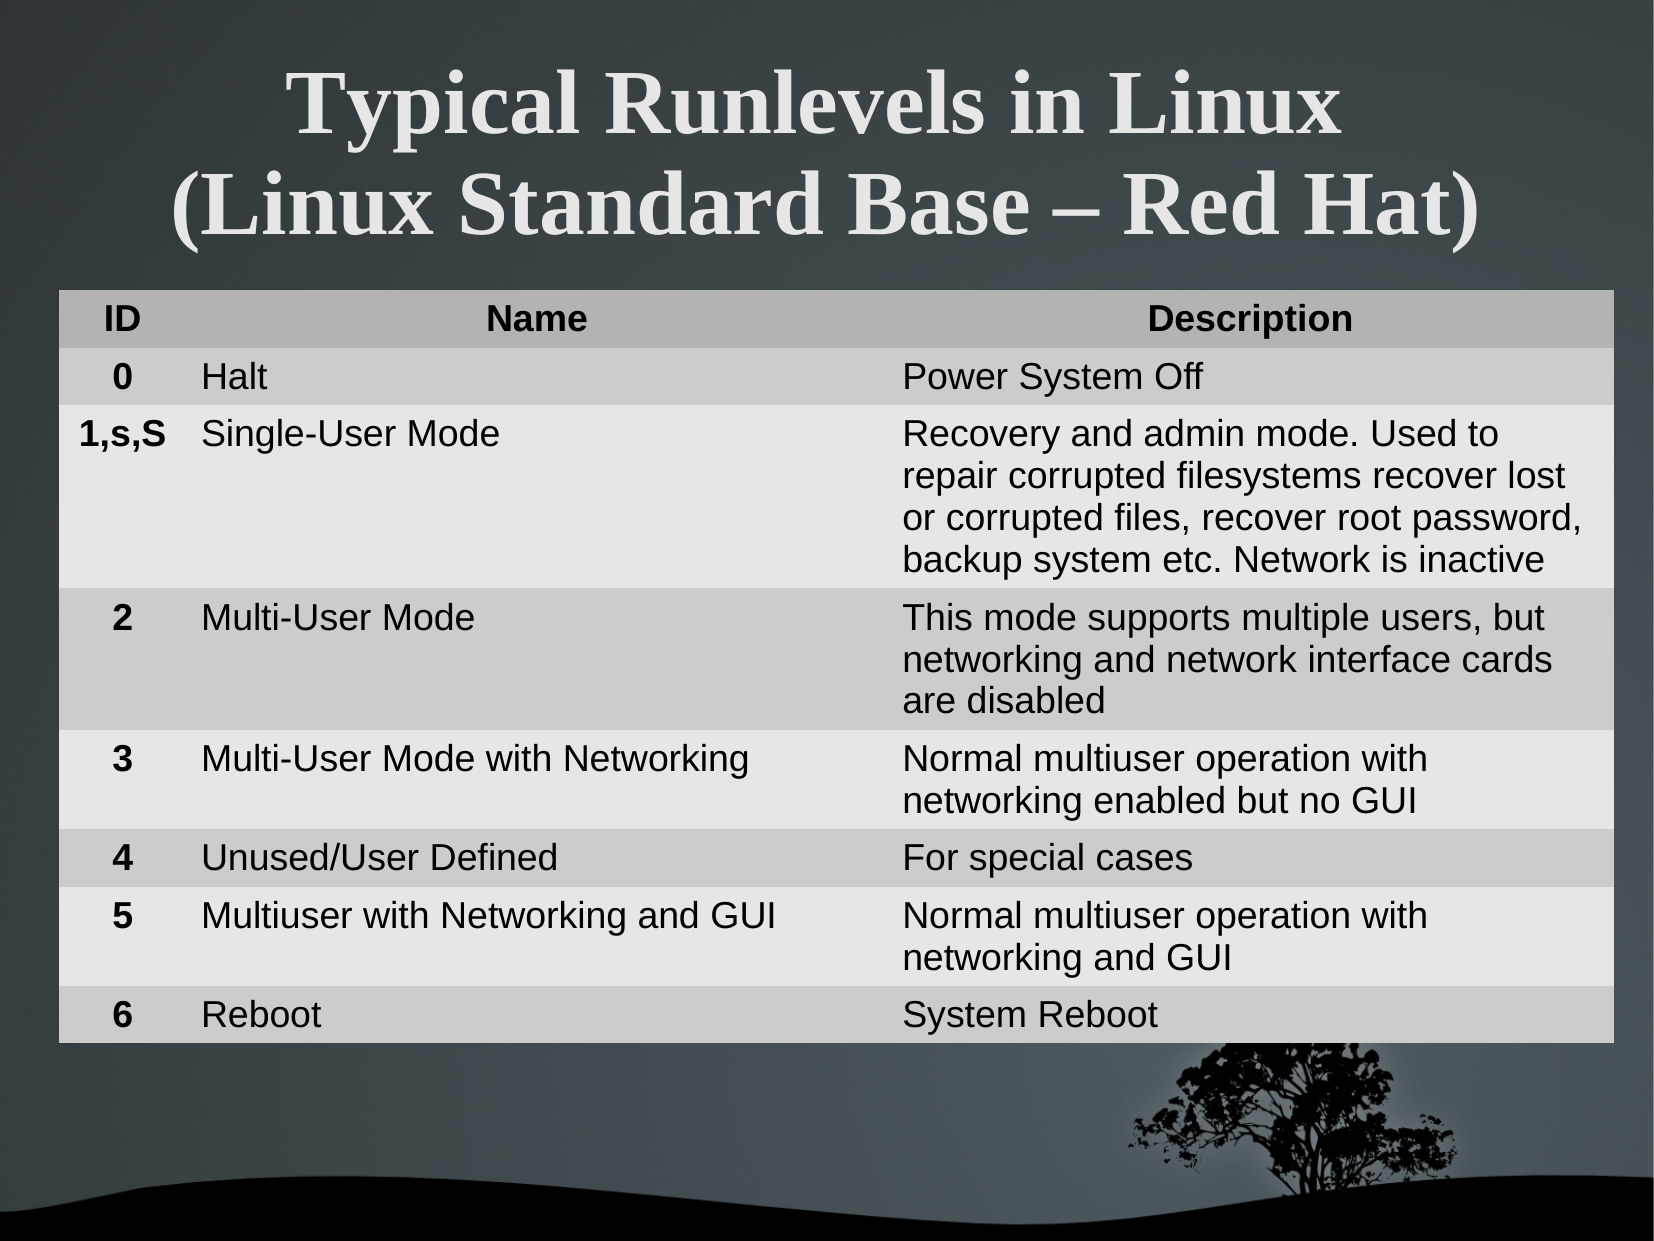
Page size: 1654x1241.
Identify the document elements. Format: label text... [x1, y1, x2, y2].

table_cell Single-User Mode [186, 405, 887, 588]
table_header Description [887, 290, 1614, 348]
title Typical Runlevels in Linux (Linux Standard Base – Red Hat) [82, 33, 1571, 273]
table_cell Recovery and admin mode. Used to repair corrupted filesystems recover lost or corrupted files, recover root password, backup system etc. Network is inactive [887, 405, 1614, 588]
table_cell 6 [59, 986, 186, 1043]
table_cell 3 [59, 730, 186, 829]
table_cell Normal multiuser operation with networking and GUI [887, 887, 1614, 986]
table_cell 4 [59, 829, 186, 887]
picture [0, 0, 1654, 1241]
table_cell 0 [59, 348, 186, 405]
table_cell 1,s,S [59, 405, 186, 588]
table_cell Unused/User Defined [186, 829, 887, 887]
table_header ID [59, 290, 186, 348]
table_cell Multiuser with Networking and GUI [186, 887, 887, 986]
table_cell Multi-User Mode [186, 588, 887, 730]
table_cell Power System Off [887, 348, 1614, 405]
table_cell Normal multiuser operation with networking enabled but no GUI [887, 730, 1614, 829]
table_cell 5 [59, 887, 186, 986]
table_cell System Reboot [887, 986, 1614, 1043]
table_cell Multi-User Mode with Networking [186, 730, 887, 829]
table_cell For special cases [887, 829, 1614, 887]
table_cell Halt [186, 348, 887, 405]
table_cell This mode supports multiple users, but networking and network interface cards are disabled [887, 588, 1614, 730]
table_cell Reboot [186, 986, 887, 1043]
table_cell 2 [59, 588, 186, 730]
table_header Name [186, 290, 887, 348]
